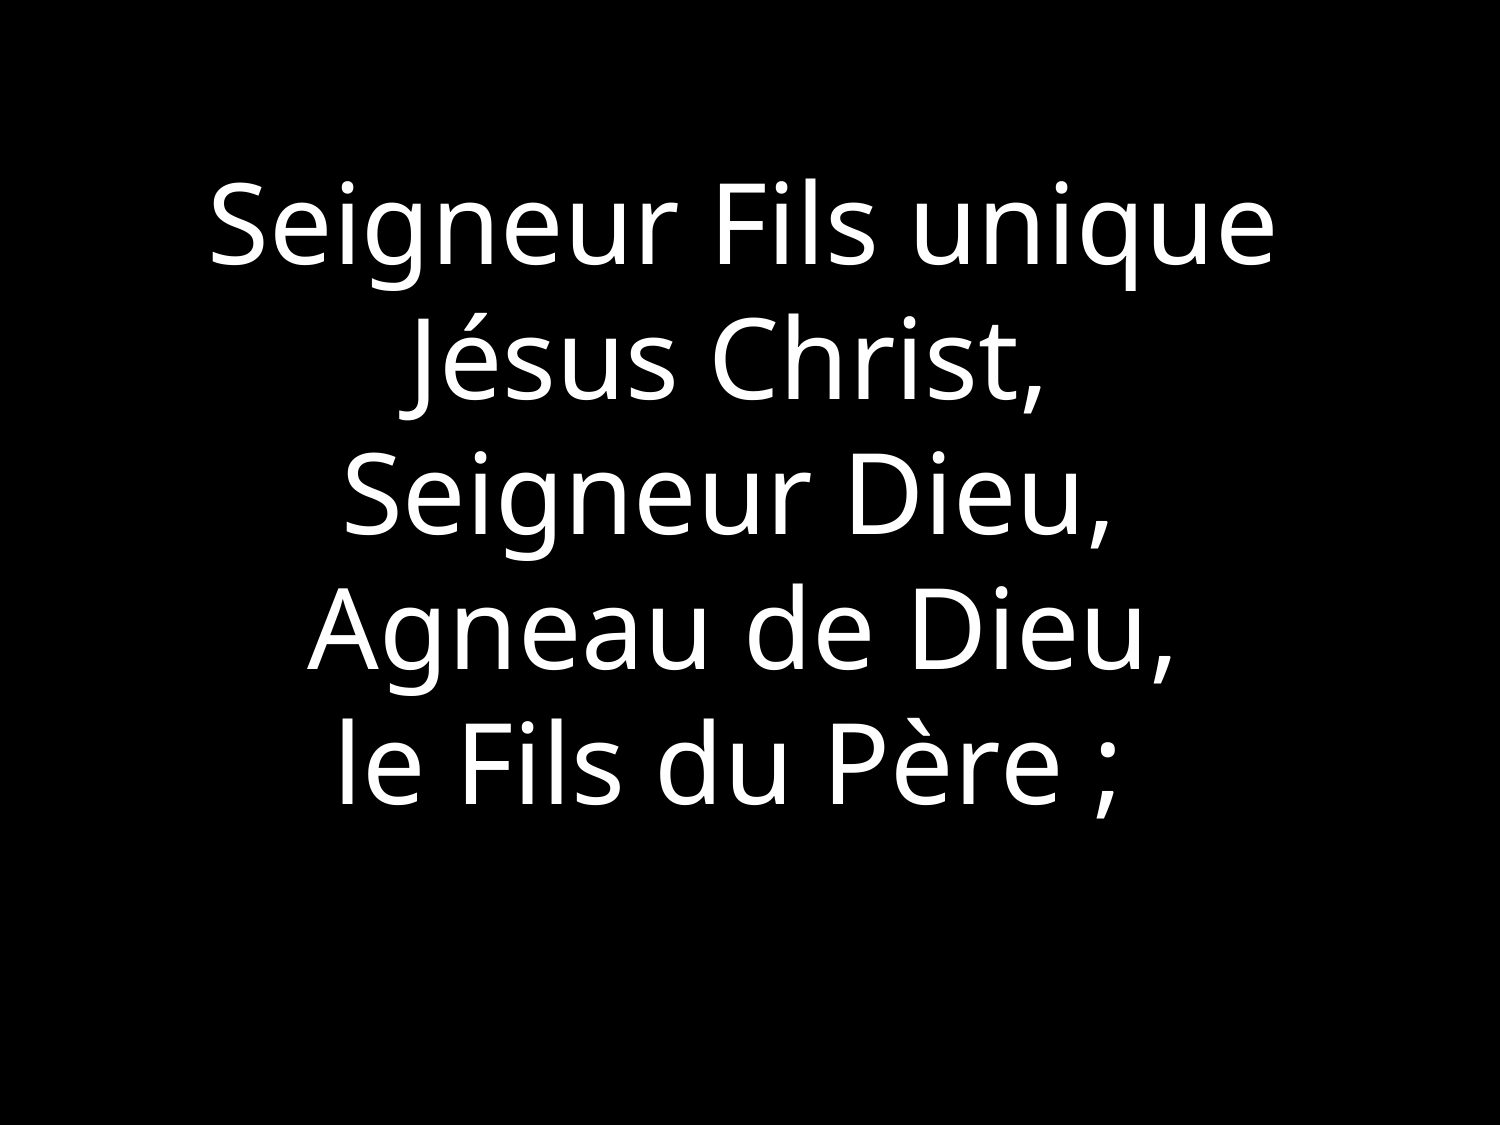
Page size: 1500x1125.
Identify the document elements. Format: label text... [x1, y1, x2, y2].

title Seigneur Fils unique Jésus Christ, Seigneur Dieu, Agneau de Dieu, le Fils du Père ; [67, 294, 1420, 819]
